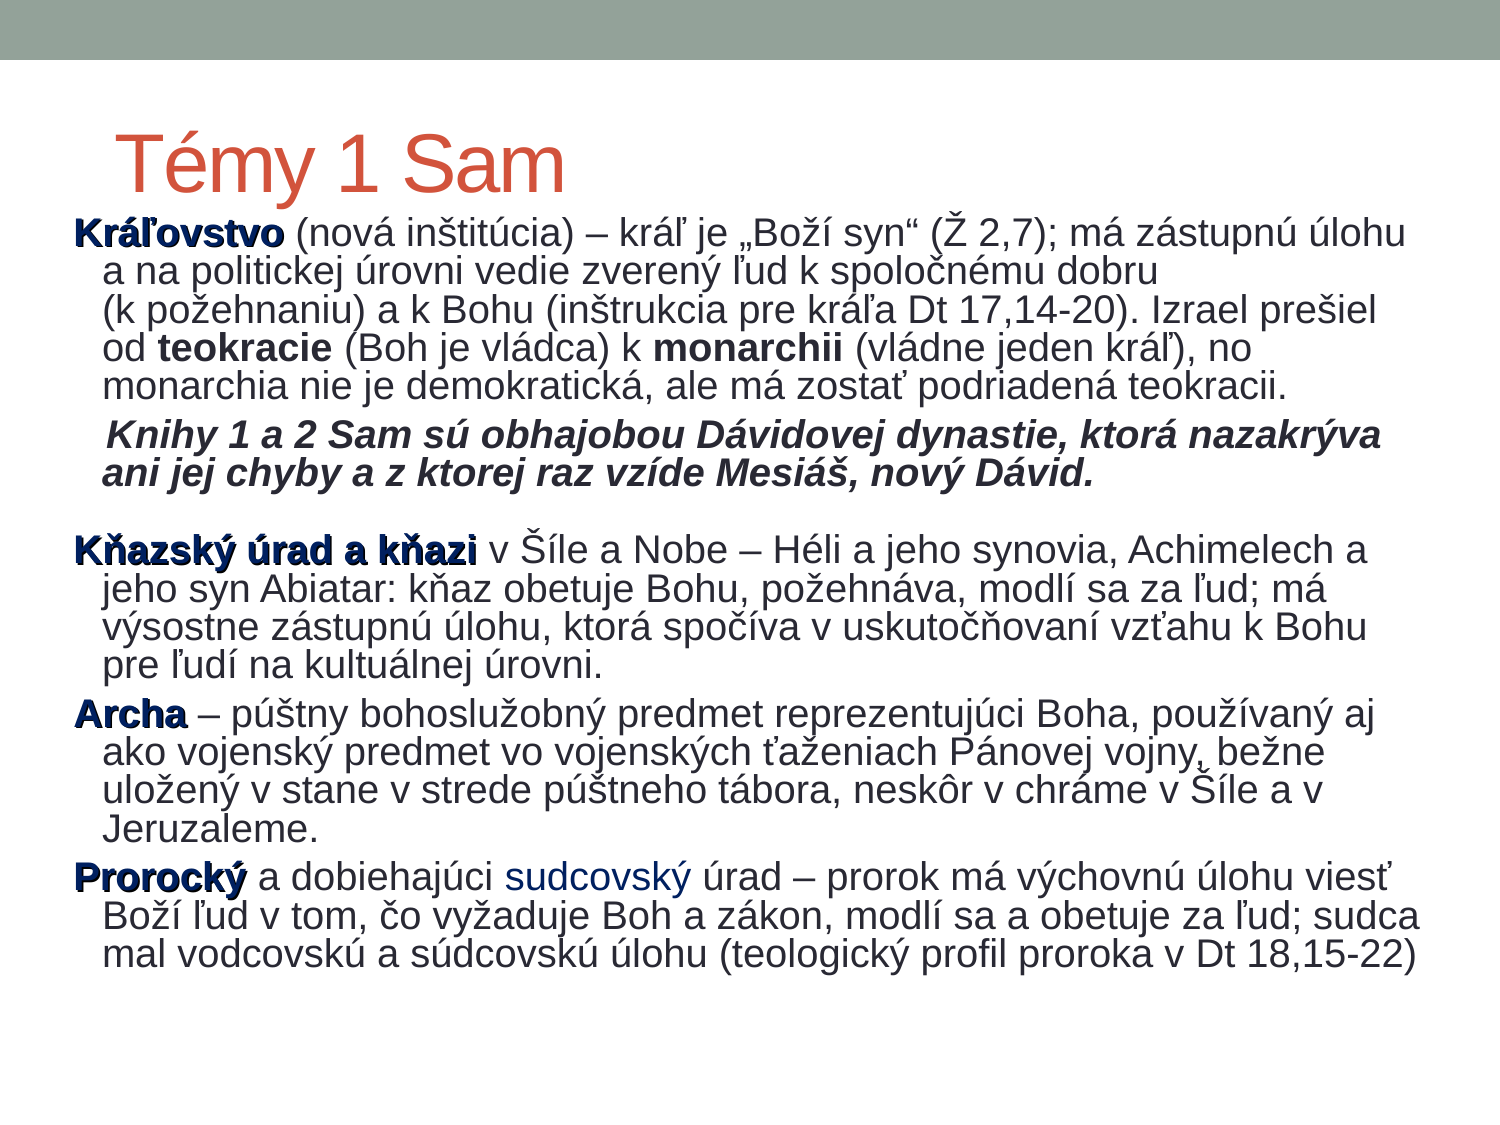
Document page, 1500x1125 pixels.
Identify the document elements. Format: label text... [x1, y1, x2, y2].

title Témy 1 Sam [76, 78, 1427, 208]
list Kráľovstvo (nová inštitúcia) – kráľ je „Boží syn“ (Ž 2,7); má zástupnú úlohu a na politickej úrovni vedie zverený ľud k spoločnému dobru (k požehnaniu) a k Bohu (inštrukcia pre kráľa Dt 17,14-20). Izrael prešiel od teokracie (Boh je vládca) k monarchii (vládne jeden kráľ), no monarchia nie je demokratická, ale má zostať podriadená teokracii. Knihy 1 a 2 Sam sú obhajobou Dávidovej dynastie, ktorá nazakrýva ani jej chyby a z ktorej raz vzíde Mesiáš, nový Dávid. Kňazský úrad a kňazi v Šíle a Nobe – Héli a jeho synovia, Achimelech a jeho syn Abiatar: kňaz obetuje Bohu, požehnáva, modlí sa za ľud; má výsostne zástupnú úlohu, ktorá spočíva v uskutočňovaní vzťahu k Bohu pre ľudí na kultuálnej úrovni. Archa – púštny bohoslužobný predmet reprezentujúci Boha, používaný aj ako vojenský predmet vo vojenských ťaženiach Pánovej vojny, bežne uložený v stane v strede púštneho tábora, neskôr v chráme v Šíle a v Jeruzaleme. Prorocký a dobiehajúci sudcovský úrad – prorok má výchovnú úlohu viesť Boží ľud v tom, čo vyžaduje Boh a zákon, modlí sa a obetuje za ľud; sudca mal vodcovskú a súdcovskú úlohu (teologický profil proroka v Dt 18,15-22) [29, 208, 1449, 1102]
